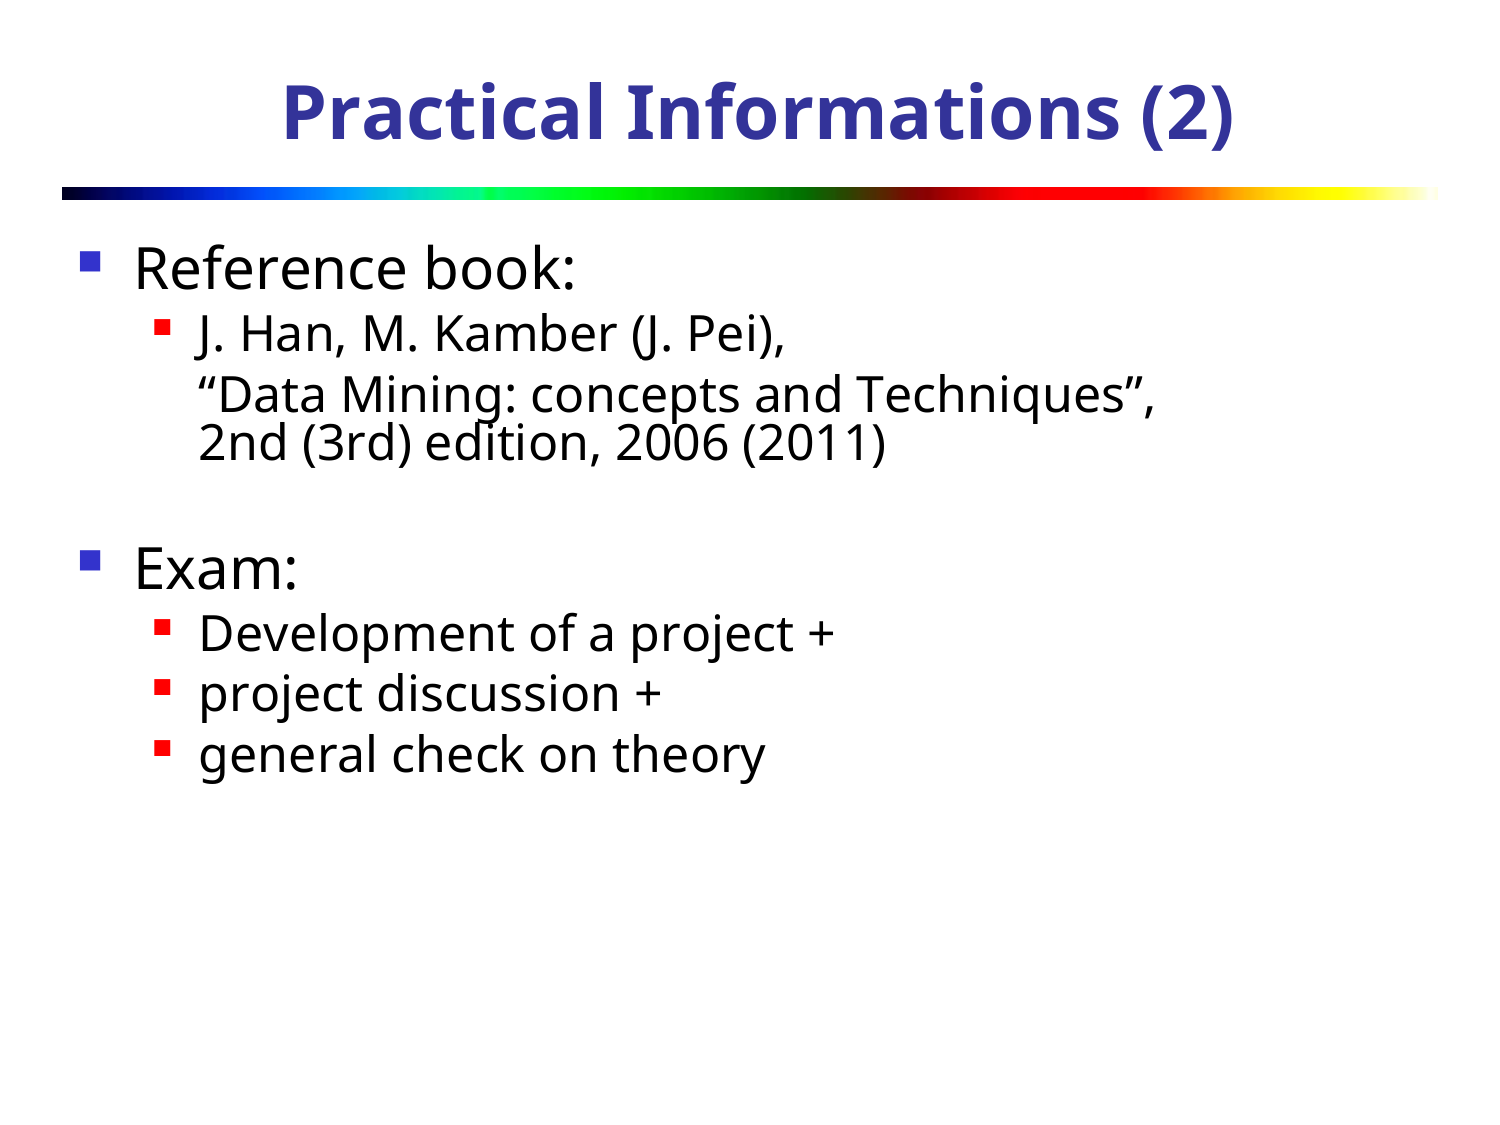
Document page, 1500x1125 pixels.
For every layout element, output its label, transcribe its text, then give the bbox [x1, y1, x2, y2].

list Reference book: J. Han, M. Kamber (J. Pei), “Data Mining: concepts and Techniques”, 2nd (3rd) edition, 2006 (2011) Exam: Development of a project + project discussion + general check on theory [62, 237, 1450, 1075]
title Practical Informations (2) [124, 0, 1391, 163]
